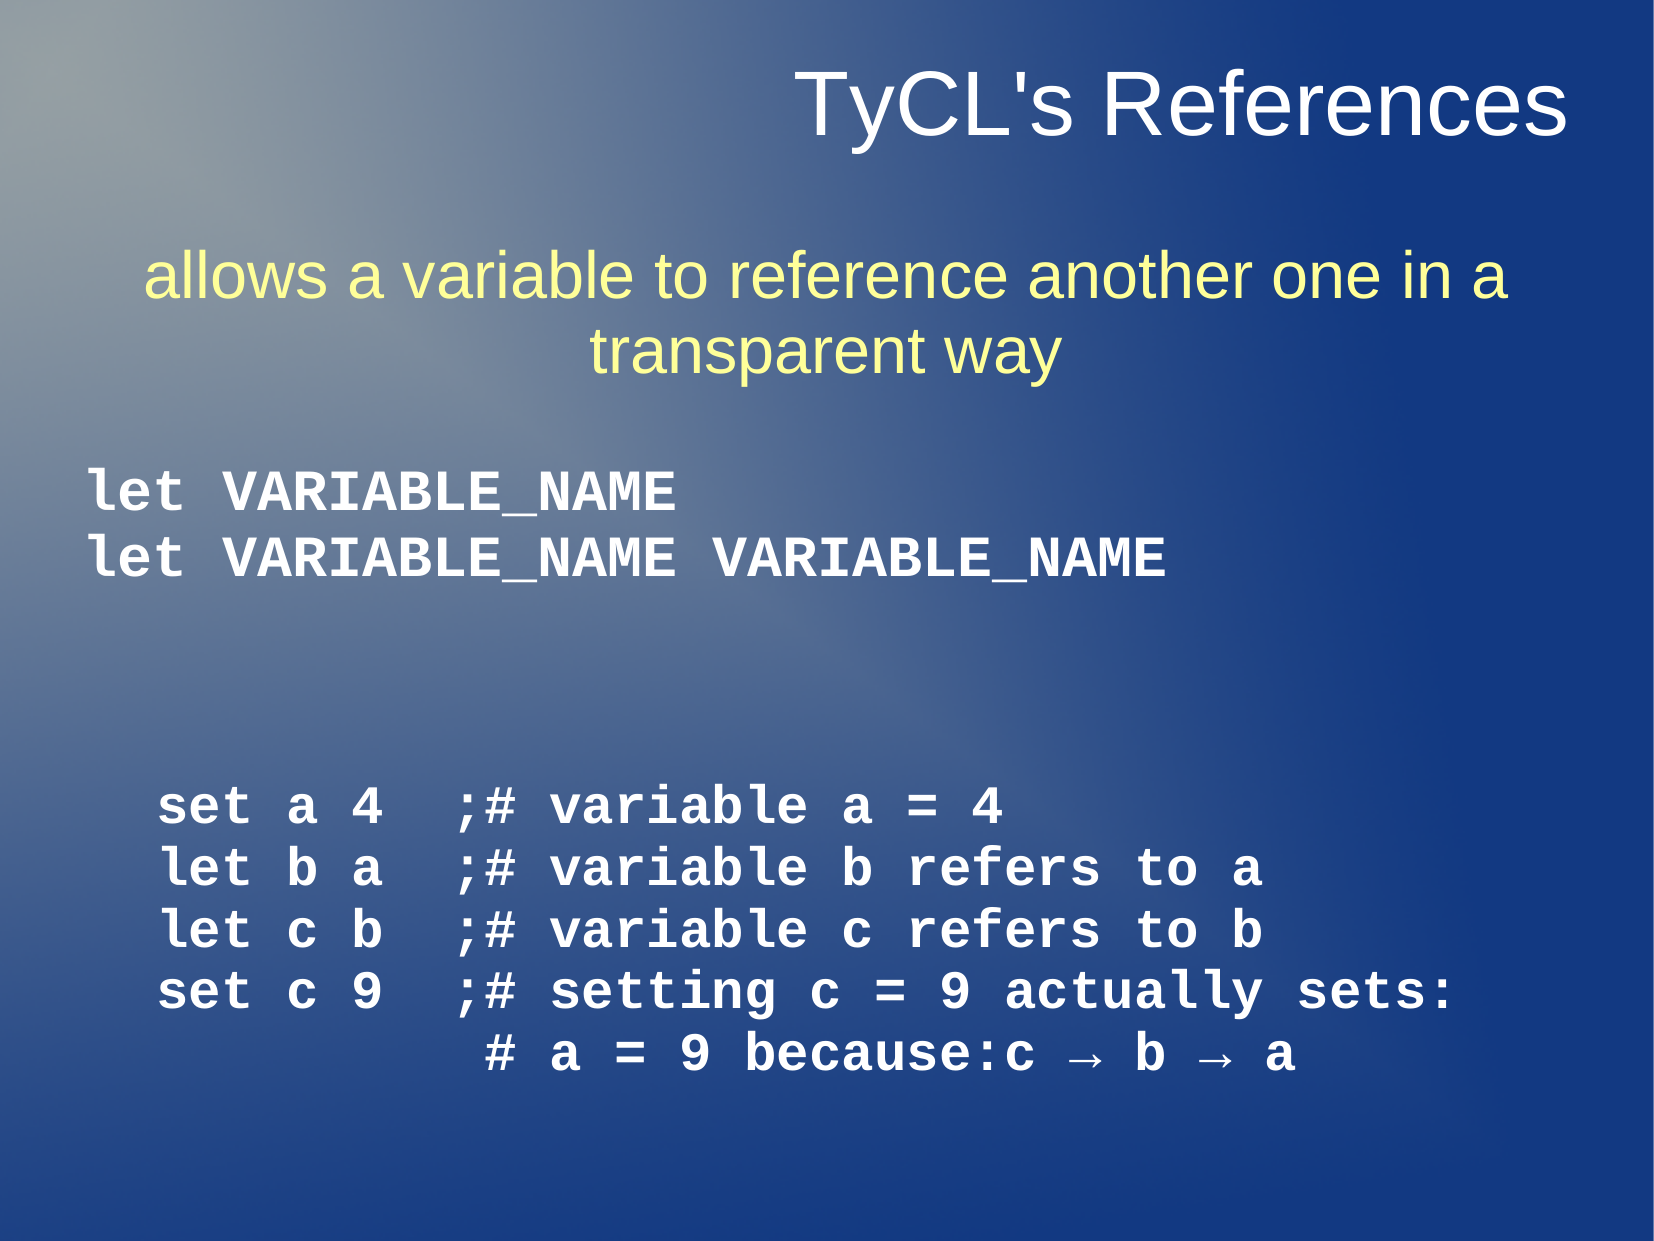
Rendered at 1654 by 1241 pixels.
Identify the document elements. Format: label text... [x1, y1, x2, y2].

picture [0, 0, 1654, 1241]
title TyCL's References [82, 52, 1571, 155]
subtitle allows a variable to reference another one in a transparent way let VARIABLE_NAME let VARIABLE_NAME VARIABLE_NAME set a 4 ;# variable a = 4 let b a ;# variable b refers to a let c b ;# variable c refers to b set c 9 ;# setting c = 9 actually sets: # a = 9 because:c → b → a [82, 237, 1571, 1161]
